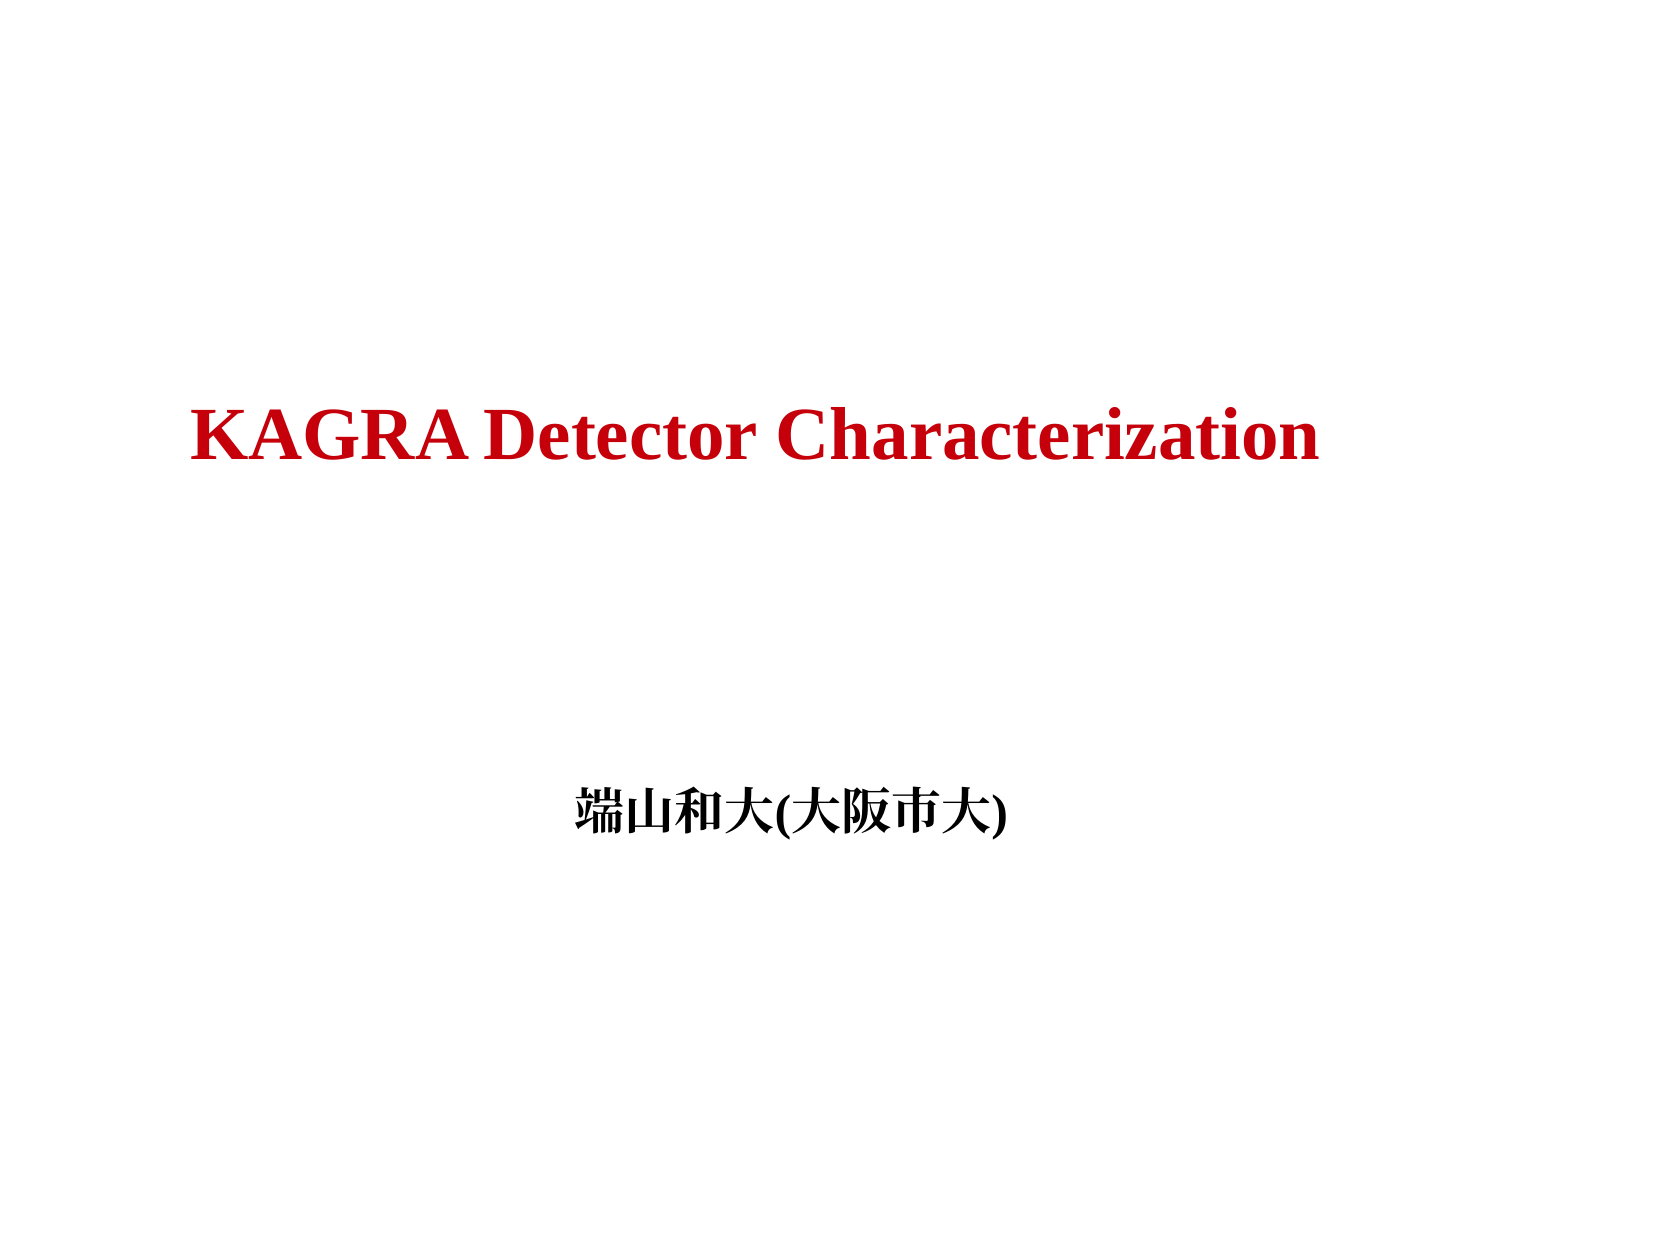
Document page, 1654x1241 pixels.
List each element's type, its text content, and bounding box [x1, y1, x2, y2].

title KAGRA Detector Characterization [153, 330, 1359, 538]
subtitle 端山和大(大阪市大) [472, 708, 1111, 871]
